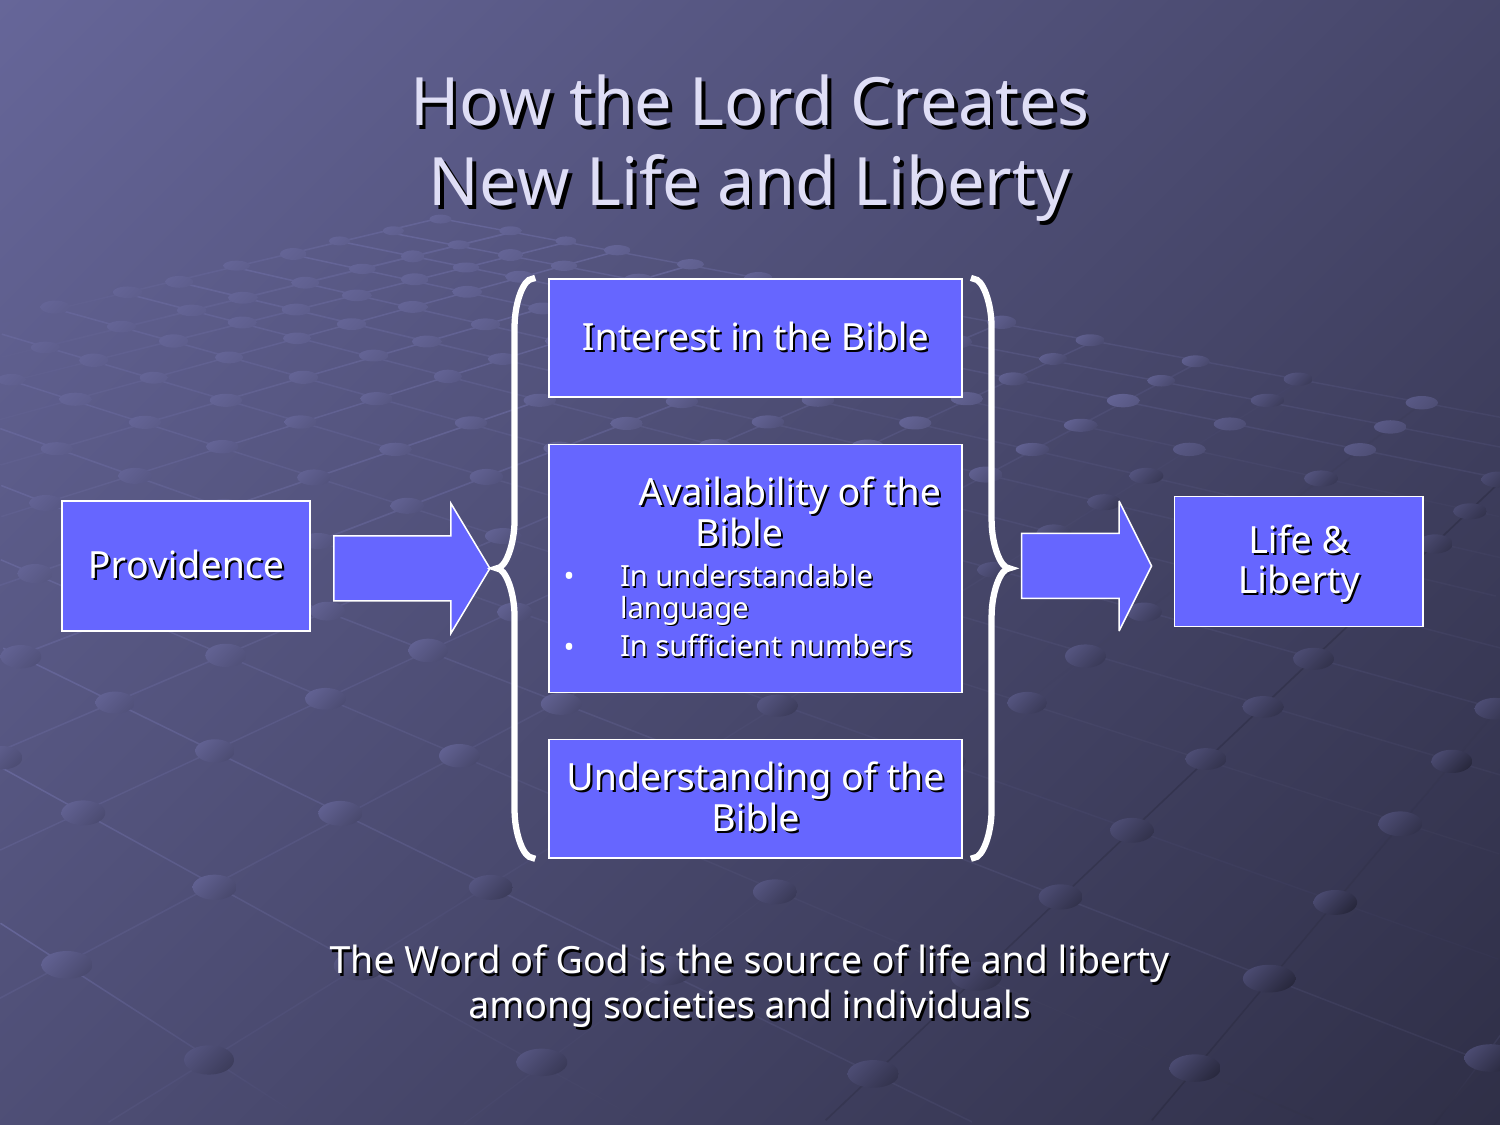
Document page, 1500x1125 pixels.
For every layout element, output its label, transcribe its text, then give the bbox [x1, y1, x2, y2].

text_box [333, 503, 490, 634]
title How the Lord Creates New Life and Liberty [0, 45, 1500, 233]
text_box Interest in the Bible [548, 278, 963, 398]
text_box Life & Liberty [1174, 496, 1424, 627]
text_box The Word of God is the source of life and liberty among societies and individuals [0, 928, 1500, 1035]
text_box Availability of the Bible In understandable language In sufficient numbers [548, 444, 963, 693]
text_box Understanding of the Bible [548, 739, 963, 858]
text_box Providence [62, 500, 311, 631]
text_box [1021, 500, 1152, 632]
